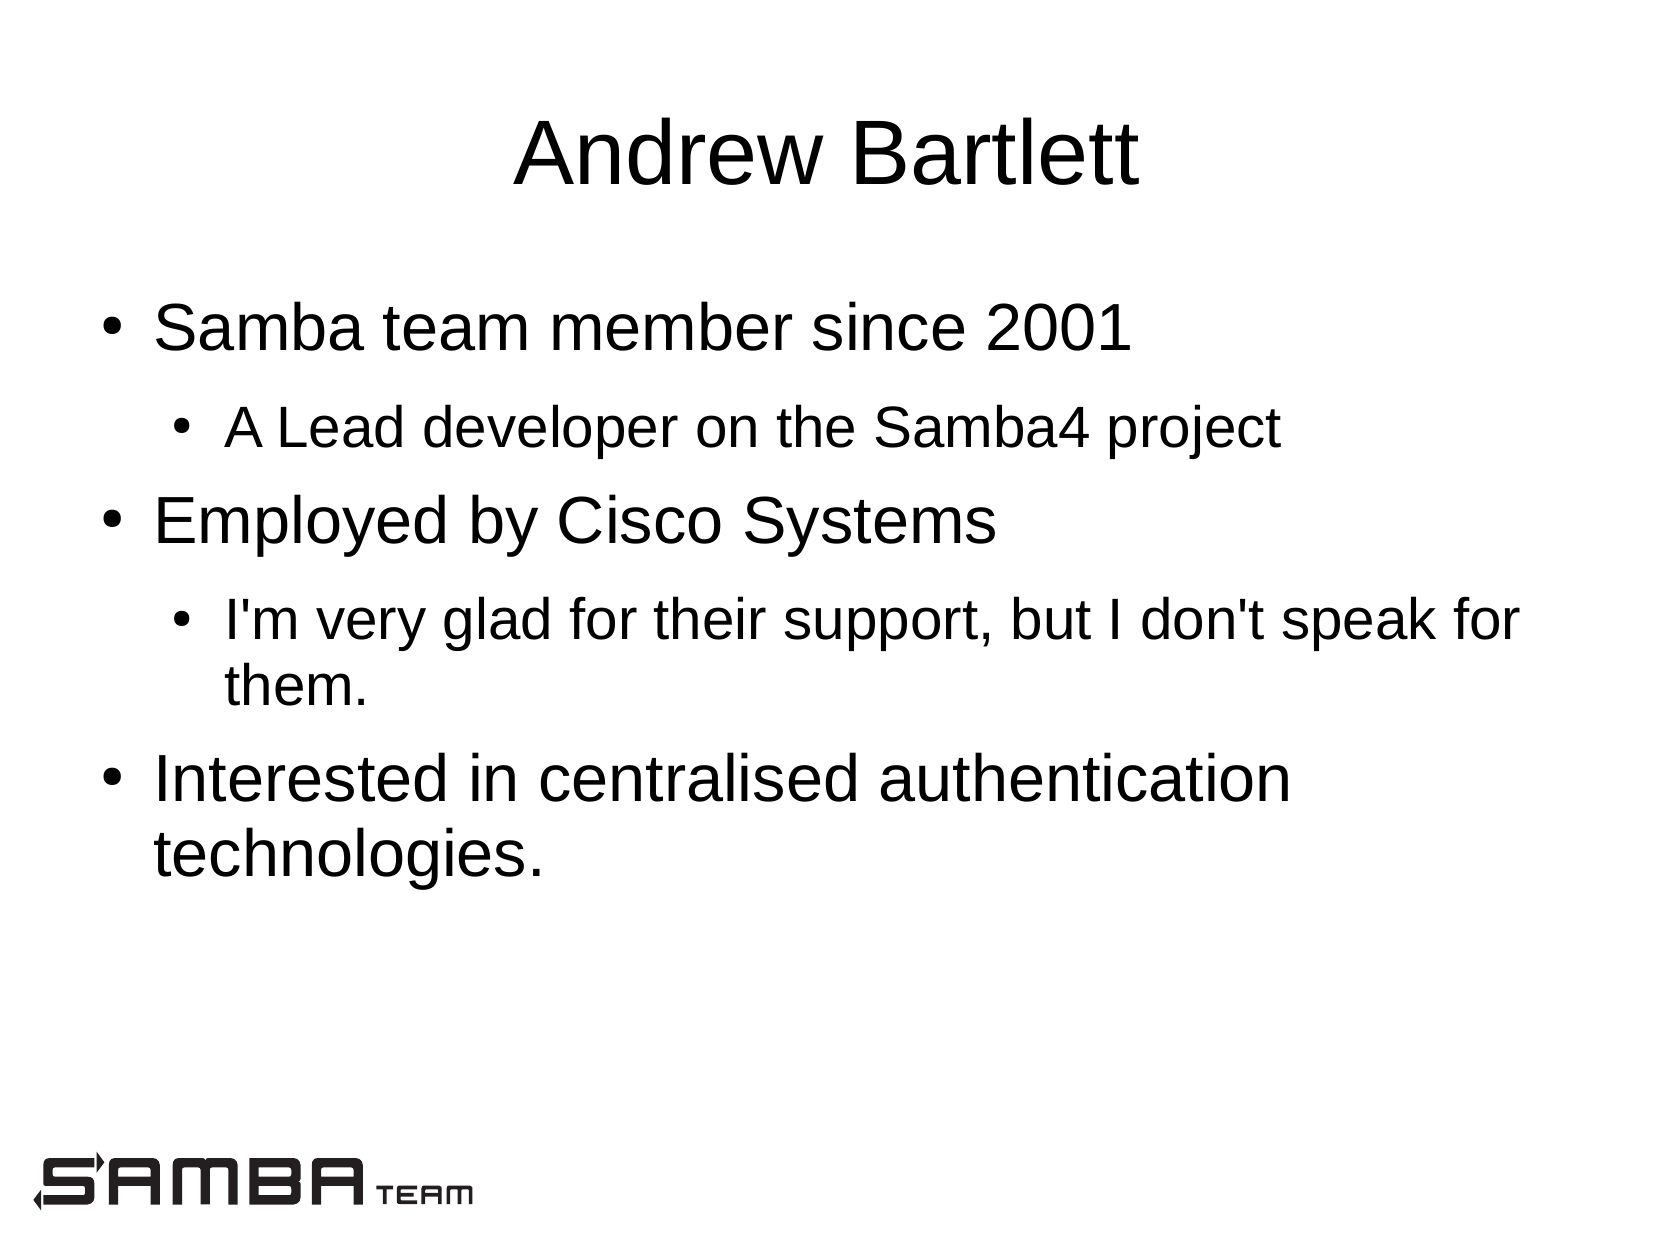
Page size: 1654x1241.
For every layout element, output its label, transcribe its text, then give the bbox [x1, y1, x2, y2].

title Andrew Bartlett [82, 49, 1571, 257]
list Samba team member since 2001 A Lead developer on the Samba4 project Employed by Cisco Systems I'm very glad for their support, but I don't speak for them. Interested in centralised authentication technologies. [82, 290, 1571, 1109]
